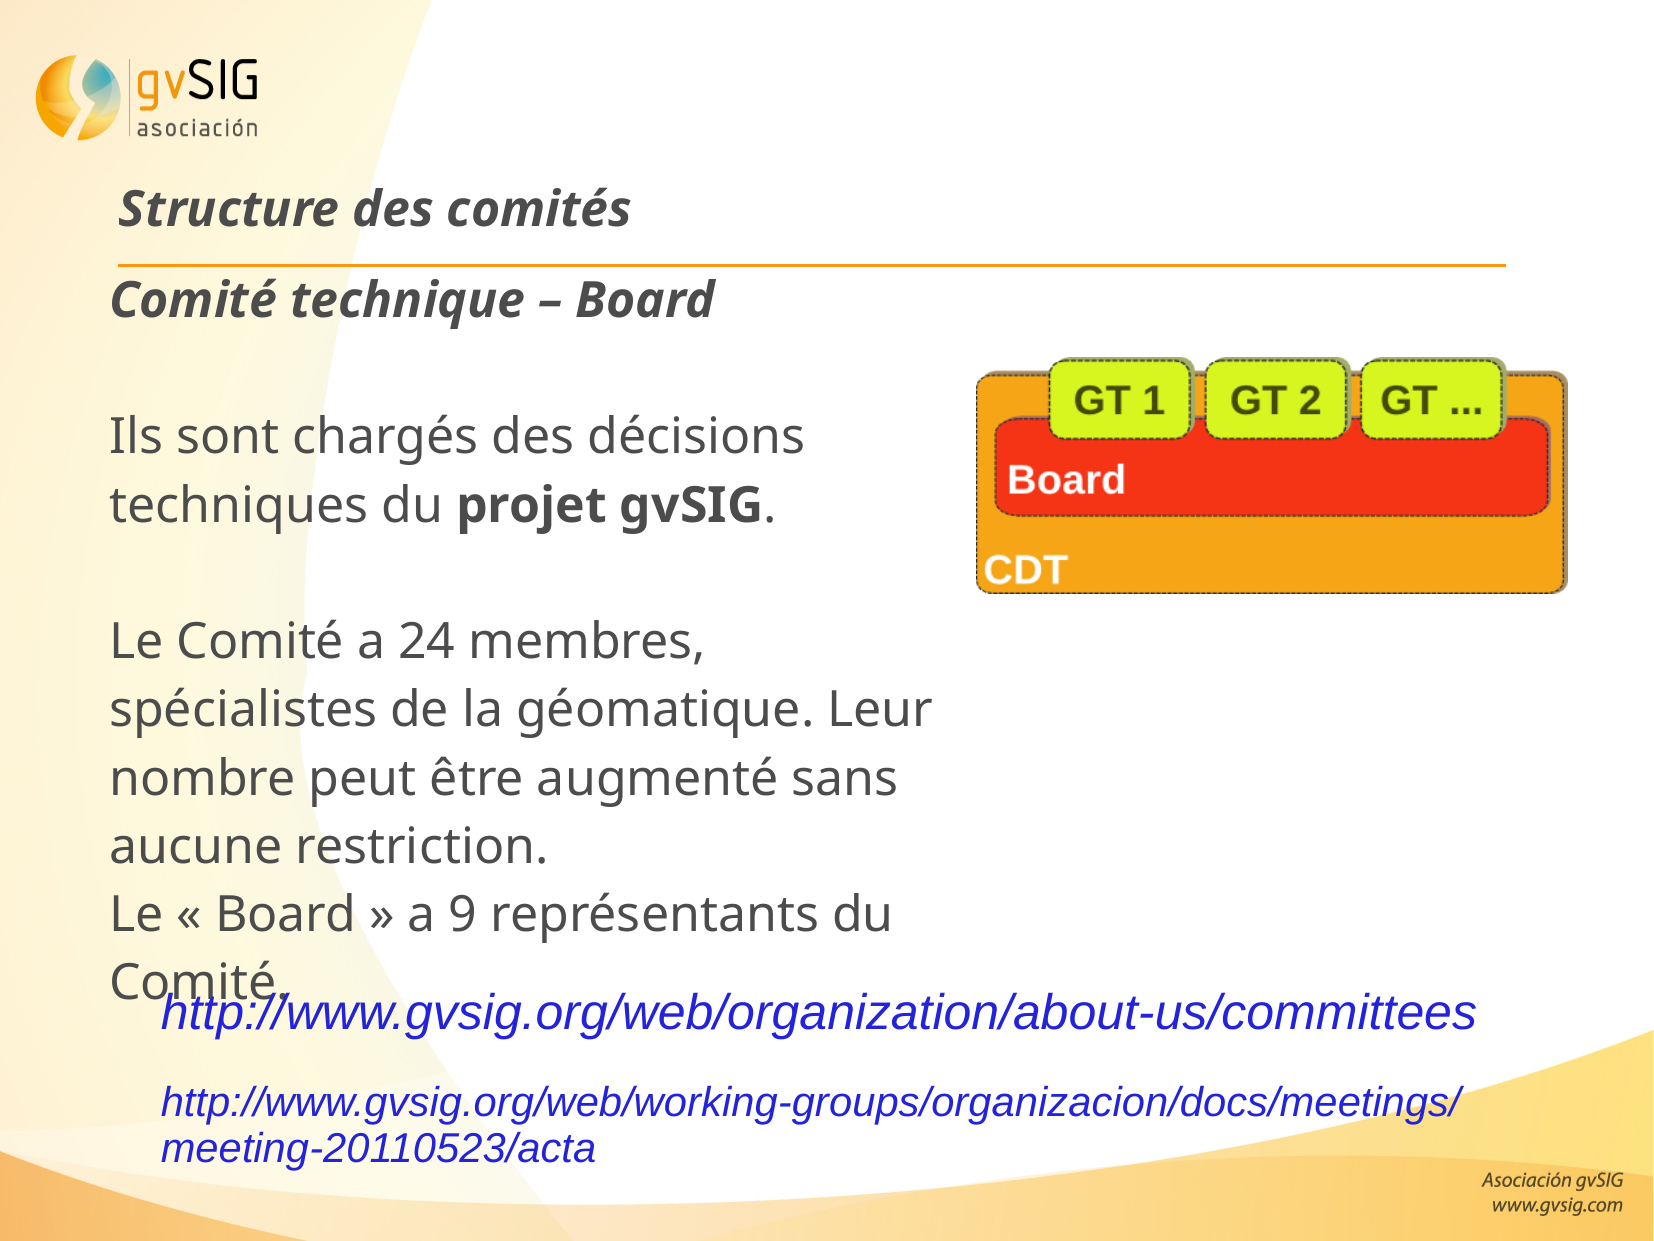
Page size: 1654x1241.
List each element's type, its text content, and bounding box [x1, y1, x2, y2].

picture [0, 0, 1654, 1241]
text_box http://www.gvsig.org/web/organization/about-us/committees [145, 976, 1654, 1048]
text_box Comité technique – Board Ils sont chargés des décisions techniques du projet gvSIG. Le Comité a 24 membres, spécialistes de la géomatique. Leur nombre peut être augmenté sans aucune restriction. Le « Board » a 9 représentants du Comité. [109, 318, 961, 960]
text_box Structure des comités [118, 178, 773, 237]
text_box http://www.gvsig.org/web/working-groups/organizacion/docs/meetings/meeting-20110523/acta [146, 1071, 1514, 1179]
